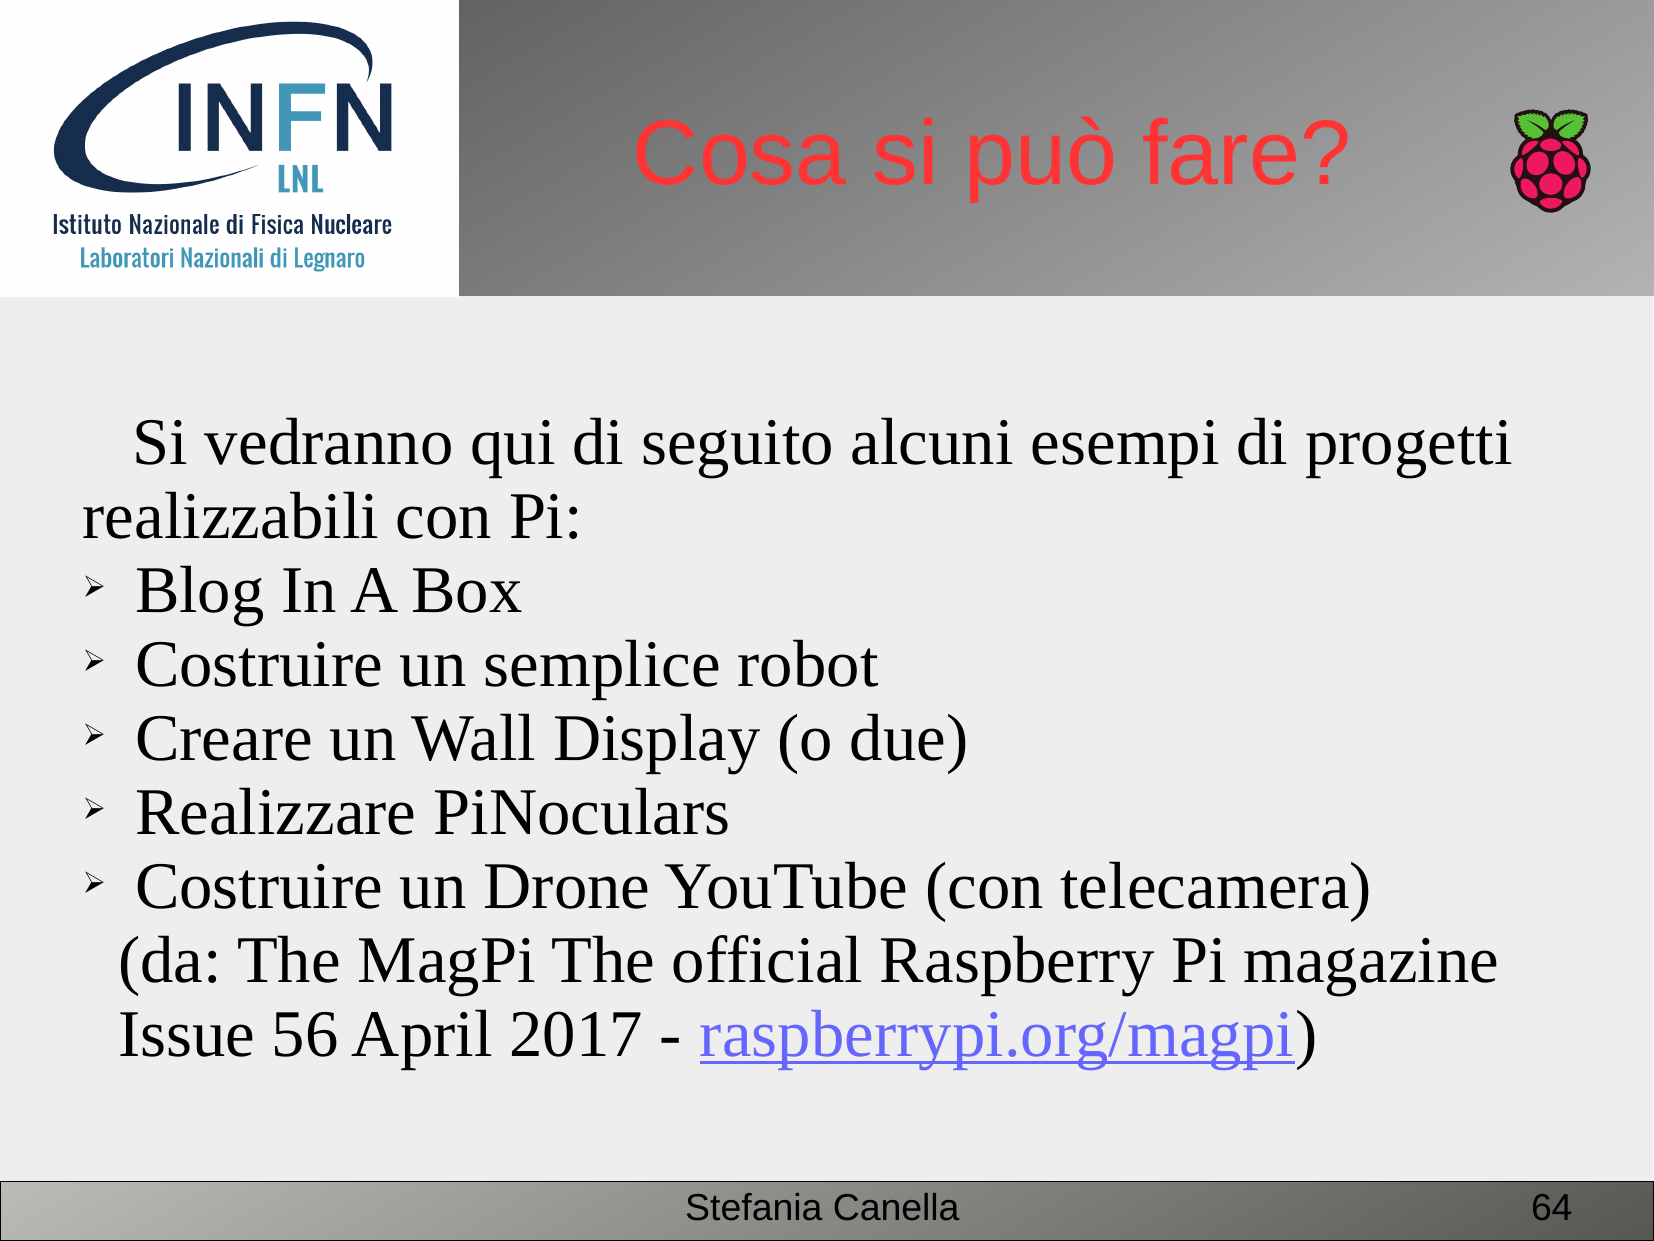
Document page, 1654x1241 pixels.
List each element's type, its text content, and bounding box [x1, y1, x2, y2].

text_box Stefania Canella [670, 1178, 984, 1241]
text_box [459, 0, 1654, 296]
subtitle Si vedranno qui di seguito alcuni esempi di progetti realizzabili con Pi: Blog In A Box Costruire un semplice robot Creare un Wall Display (o due) Realizzare PiNoculars Costruire un Drone YouTube (con telecamera) (da: The MagPi The official Raspberry Pi magazine Issue 56 April 2017 - raspberrypi.org/magpi) [82, 374, 1571, 1102]
title Cosa si può fare? [459, 49, 1571, 257]
text_box 34 [1516, 1178, 1654, 1241]
text_box [984, 1181, 1516, 1241]
text_box [0, 1181, 670, 1241]
picture [0, 0, 459, 297]
